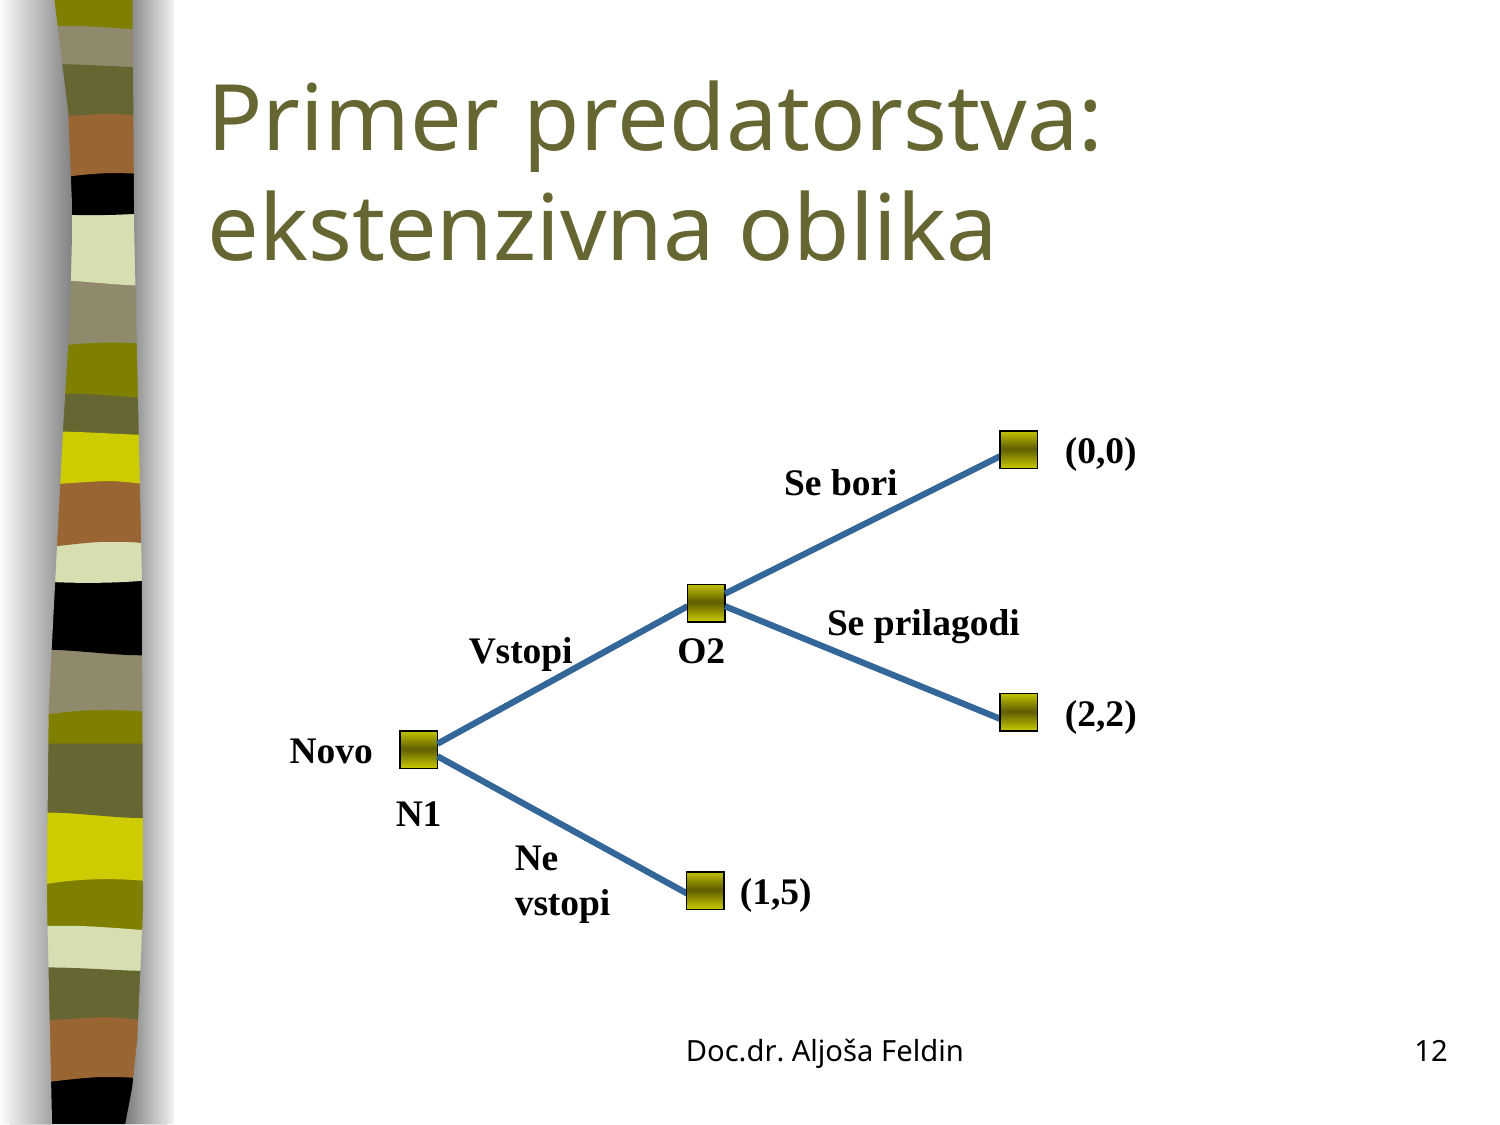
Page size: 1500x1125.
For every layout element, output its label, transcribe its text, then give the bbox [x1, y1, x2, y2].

text_box (2,2) [1049, 681, 1176, 742]
text_box [999, 431, 1038, 469]
text_box Se bori [762, 449, 913, 511]
title Primer predatorstva: ekstenzivna oblika [192, 51, 1468, 287]
text_box [686, 871, 724, 910]
text_box Ne vstopi [500, 824, 638, 931]
text_box O2 [662, 618, 751, 680]
text_box N1 [375, 781, 463, 842]
text_box [687, 584, 725, 618]
text_box Doc.dr. Aljoša Feldin [587, 1025, 1063, 1101]
text_box [999, 693, 1038, 732]
text_box Se prilagodi [812, 590, 1176, 652]
text_box (1,5) [725, 859, 876, 920]
text_box <number> [1149, 1025, 1463, 1101]
text_box [399, 731, 438, 769]
text_box Vstopi [424, 618, 588, 680]
text_box (0,0) [1050, 418, 1188, 480]
text_box Novo [262, 718, 401, 780]
